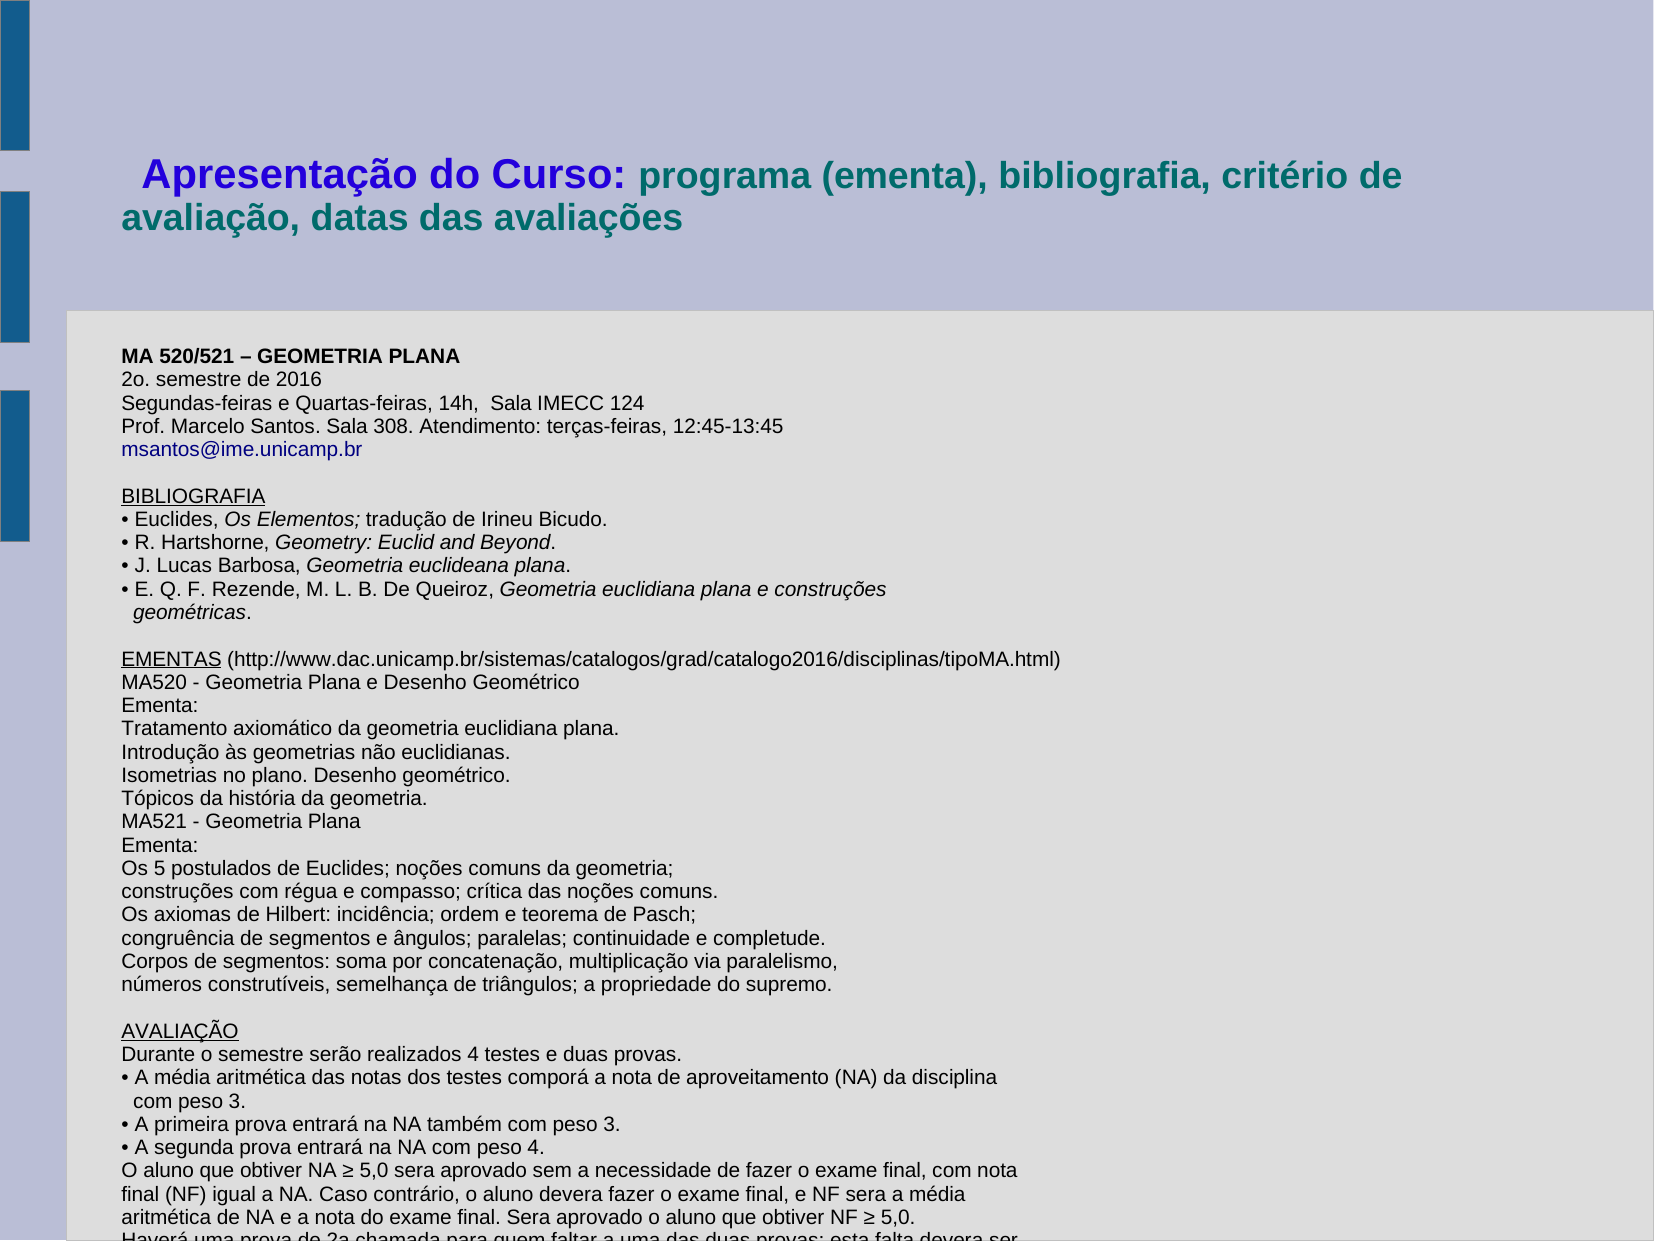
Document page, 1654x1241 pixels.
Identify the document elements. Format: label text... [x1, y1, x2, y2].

title Apresentação do Curso: programa (ementa), bibliografia, critério de avaliação, datas das avaliações [121, 91, 1534, 299]
list MA 520/521 – GEOMETRIA PLANA 2o. semestre de 2016 Segundas-feiras e Quartas-feiras, 14h, Sala IMECC 124 Prof. Marcelo Santos. Sala 308. Atendimento: terças-feiras, 12:45-13:45 msantos@ime.unicamp.br BIBLIOGRAFIA • Euclides, Os Elementos; tradução de Irineu Bicudo. • R. Hartshorne, Geometry: Euclid and Beyond. • J. Lucas Barbosa, Geometria euclideana plana. • E. Q. F. Rezende, M. L. B. De Queiroz, Geometria euclidiana plana e construções geométricas. EMENTAS (http://www.dac.unicamp.br/sistemas/catalogos/grad/catalogo2016/disciplinas/tipoMA.html) MA520 - Geometria Plana e Desenho Geométrico Ementa: Tratamento axiomático da geometria euclidiana plana. Introdução às geometrias não euclidianas. Isometrias no plano. Desenho geométrico. Tópicos da história da geometria. MA521 - Geometria Plana Ementa: Os 5 postulados de Euclides; noções comuns da geometria; construções com régua e compasso; crítica das noções comuns. Os axiomas de Hilbert: incidência; ordem e teorema de Pasch; congruência de segmentos e ângulos; paralelas; continuidade e completude. Corpos de segmentos: soma por concatenação, multiplicação via paralelismo, números construtíveis, semelhança de triângulos; a propriedade do supremo. AVALIAÇÃO Durante o semestre serão realizados 4 testes e duas provas. • A média aritmética das notas dos testes comporá a nota de aproveitamento (NA) da disciplina com peso 3. • A primeira prova entrará na NA também com peso 3. • A segunda prova entrará na NA com peso 4. O aluno que obtiver NA ≥ 5,0 sera aprovado sem a necessidade de fazer o exame final, com nota final (NF) igual a NA. Caso contrário, o aluno devera fazer o exame final, e NF sera a média aritmética de NA e a nota do exame final. Sera aprovado o aluno que obtiver NF ≥ 5,0. Haverá uma prova de 2a chamada para quem faltar a uma das duas provas; esta falta devera ser satisfatoriamente justificada por escrito em até 5 dias úteis após a data da avaliação a qual esteve ausente. OBSERVAÇÕES IMPORTANTES Todas as provas e o exame serão realizadas no local e horário normais de aula. Será exigida a apresentação de documento com fotografia e nome legível. Nos dias de prova, não sera permitida a entrada na sala de aula após meia hora do início da prova, nem sera permitida a saída da sala antes de meia hora após o início da mesma. Para aprovação exige-se que o aluno compareça a, no mínimo, 75% das aulas ministradas. Datas dos testes e das provas: Testes: 14/9, 03/10, 09/11, 30/11; Provas: 24/10, 21/12; 2a. chamada: 23/12; Exame final: 05/01. [121, 344, 1534, 1241]
